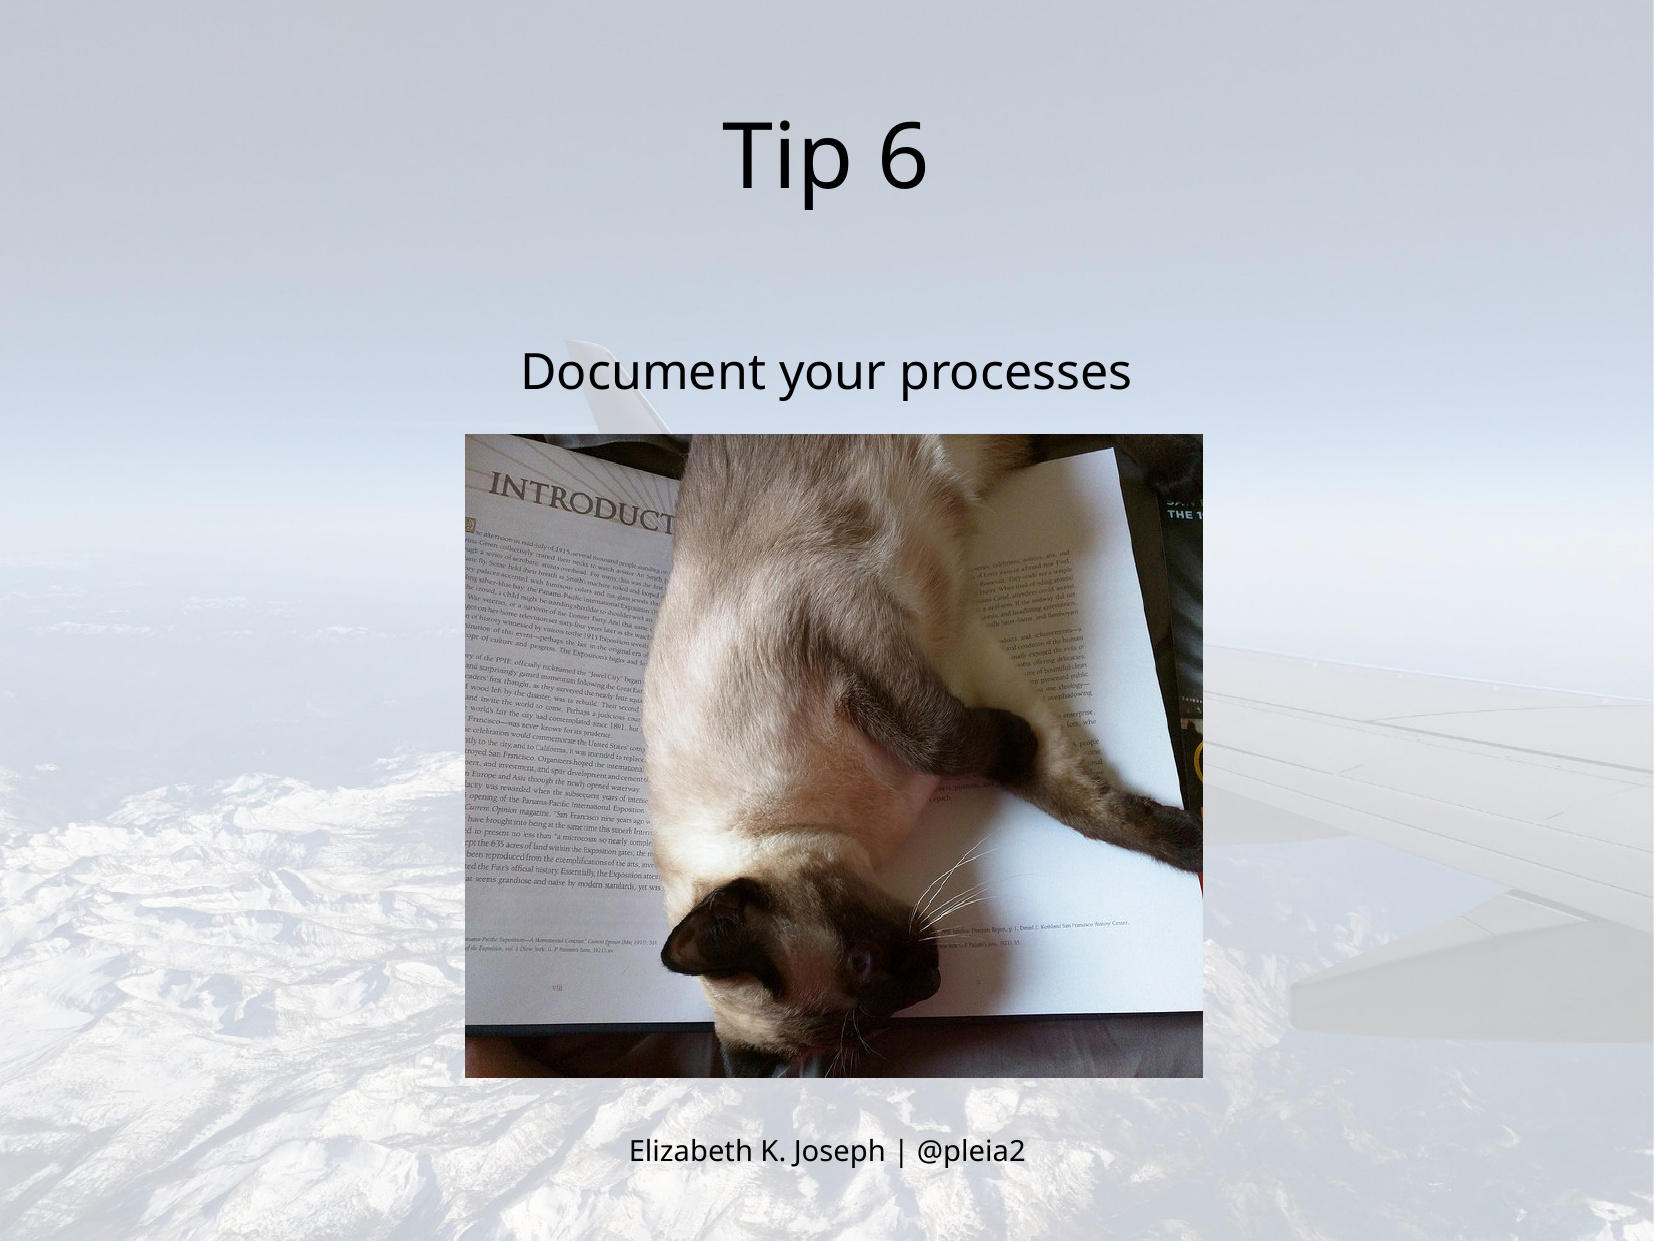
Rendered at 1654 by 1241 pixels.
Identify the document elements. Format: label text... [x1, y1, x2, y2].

subtitle Document your processes [82, 290, 1571, 451]
picture [0, 0, 1654, 1241]
title Tip 6 [82, 49, 1571, 257]
